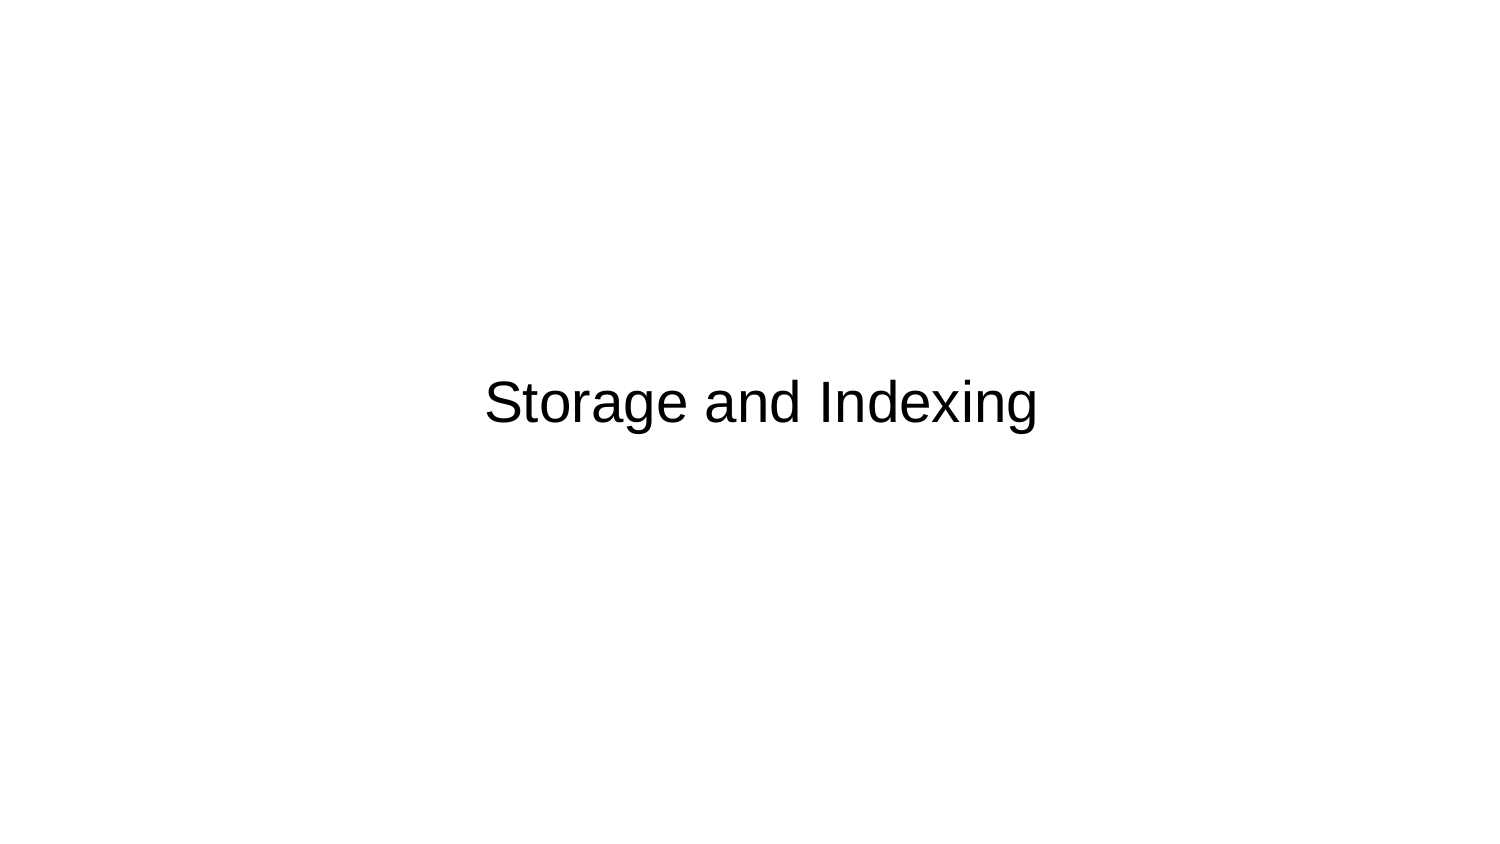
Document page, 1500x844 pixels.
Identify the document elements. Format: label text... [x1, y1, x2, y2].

text_box Storage and Indexing [63, 348, 1461, 443]
